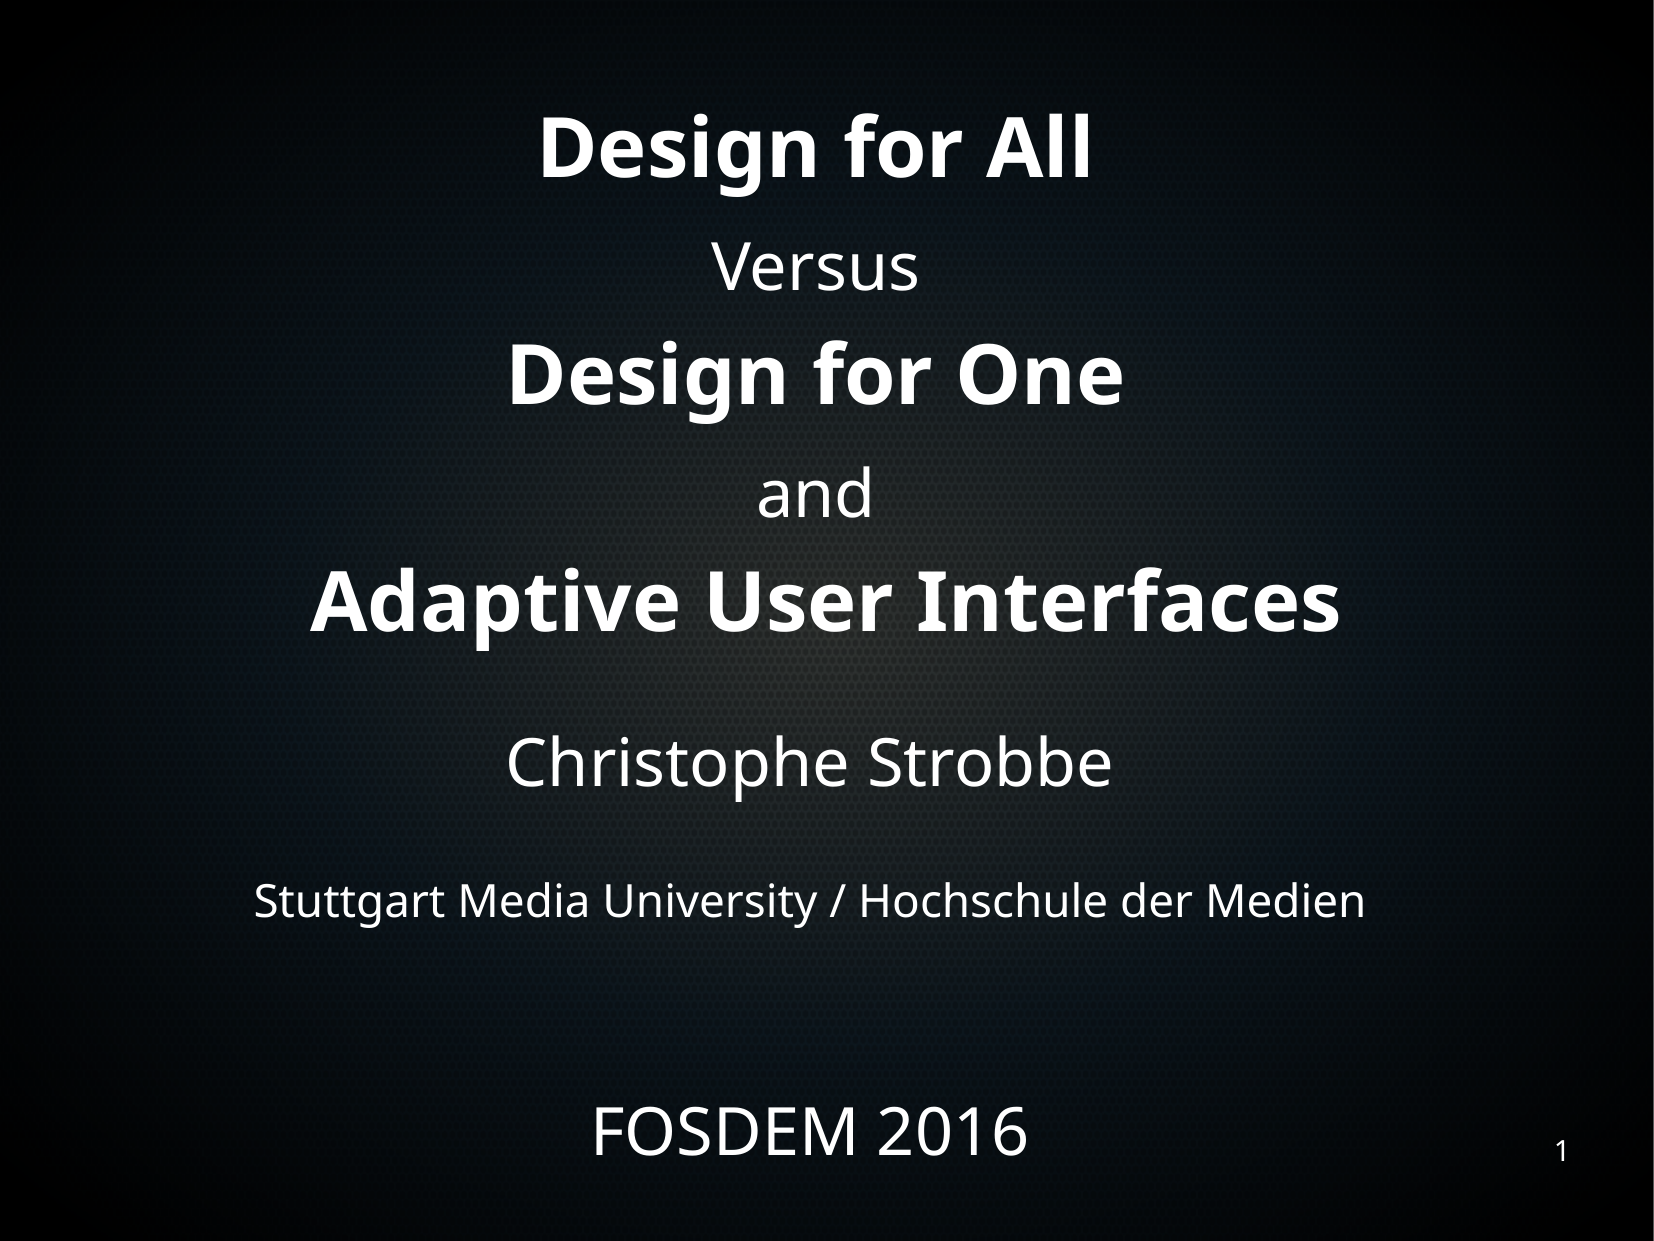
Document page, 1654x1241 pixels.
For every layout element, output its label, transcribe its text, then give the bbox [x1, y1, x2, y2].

picture [0, 0, 1654, 1241]
subtitle Christophe Strobbe Stuttgart Media University / Hochschule der Medien FOSDEM 2016 [82, 740, 1538, 1150]
title Design for All Versus Design for One and Adaptive User Interfaces [82, 106, 1571, 638]
